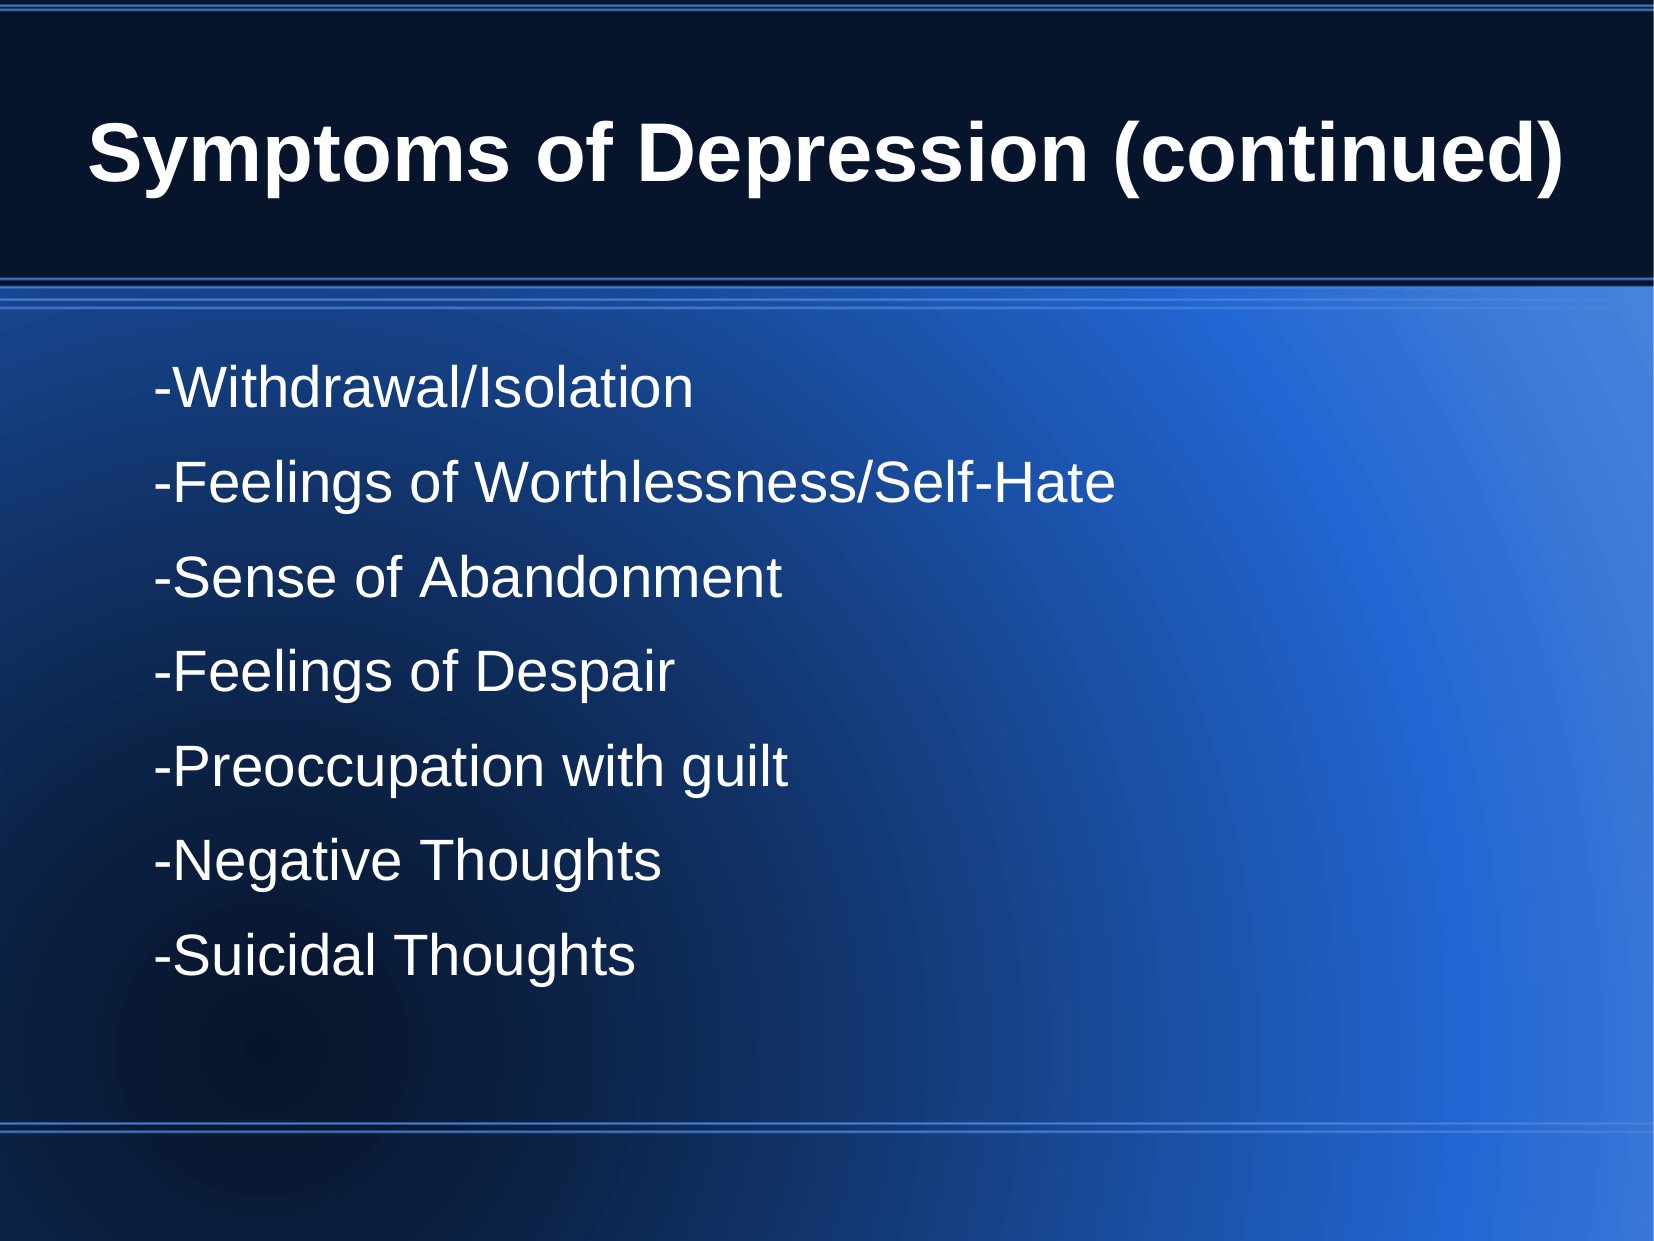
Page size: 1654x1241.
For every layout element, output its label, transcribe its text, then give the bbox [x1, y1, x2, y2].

title Symptoms of Depression (continued) [82, 49, 1571, 257]
list -Withdrawal/Isolation -Feelings of Worthlessness/Self-Hate -Sense of Abandonment -Feelings of Despair -Preoccupation with guilt -Negative Thoughts -Suicidal Thoughts [82, 355, 1571, 1081]
picture [0, 0, 1654, 1241]
